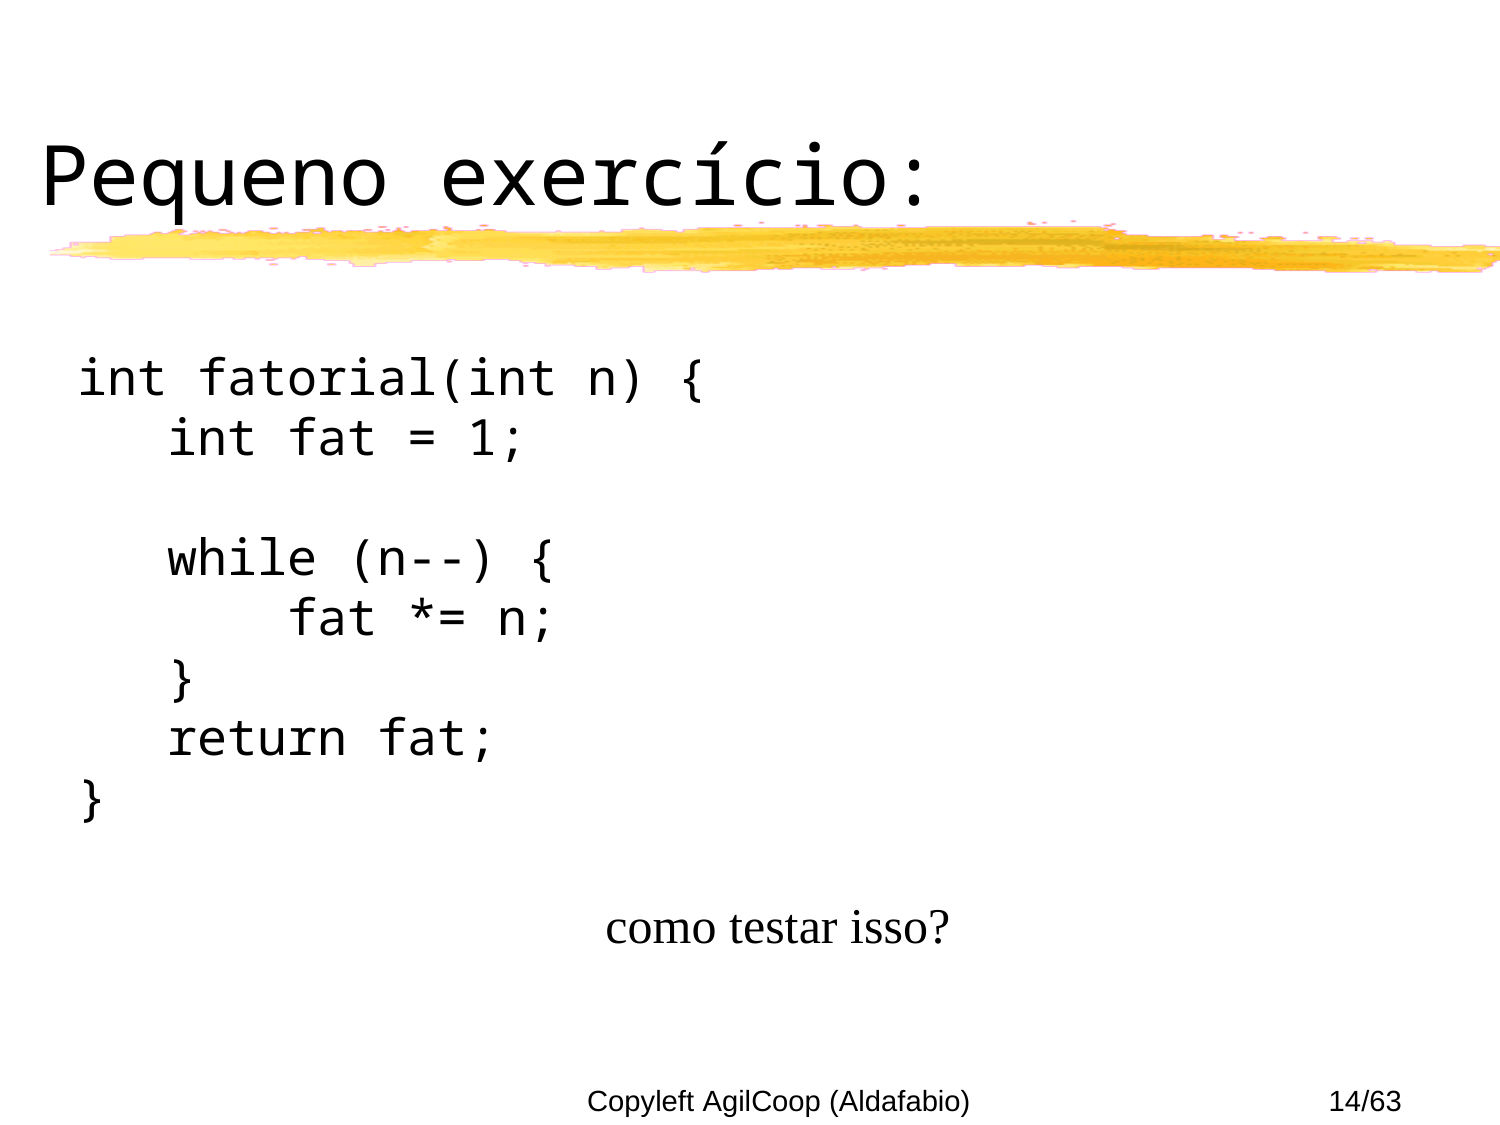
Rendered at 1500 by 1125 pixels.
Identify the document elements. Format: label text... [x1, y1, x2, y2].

text_box int fatorial(int n) { int fat = 1; while (n--) { fat *= n; } return fat; } [62, 337, 723, 833]
title Pequeno exercício: [24, 74, 1488, 238]
text_box como testar isso? [590, 885, 1359, 961]
picture [50, 215, 1500, 284]
